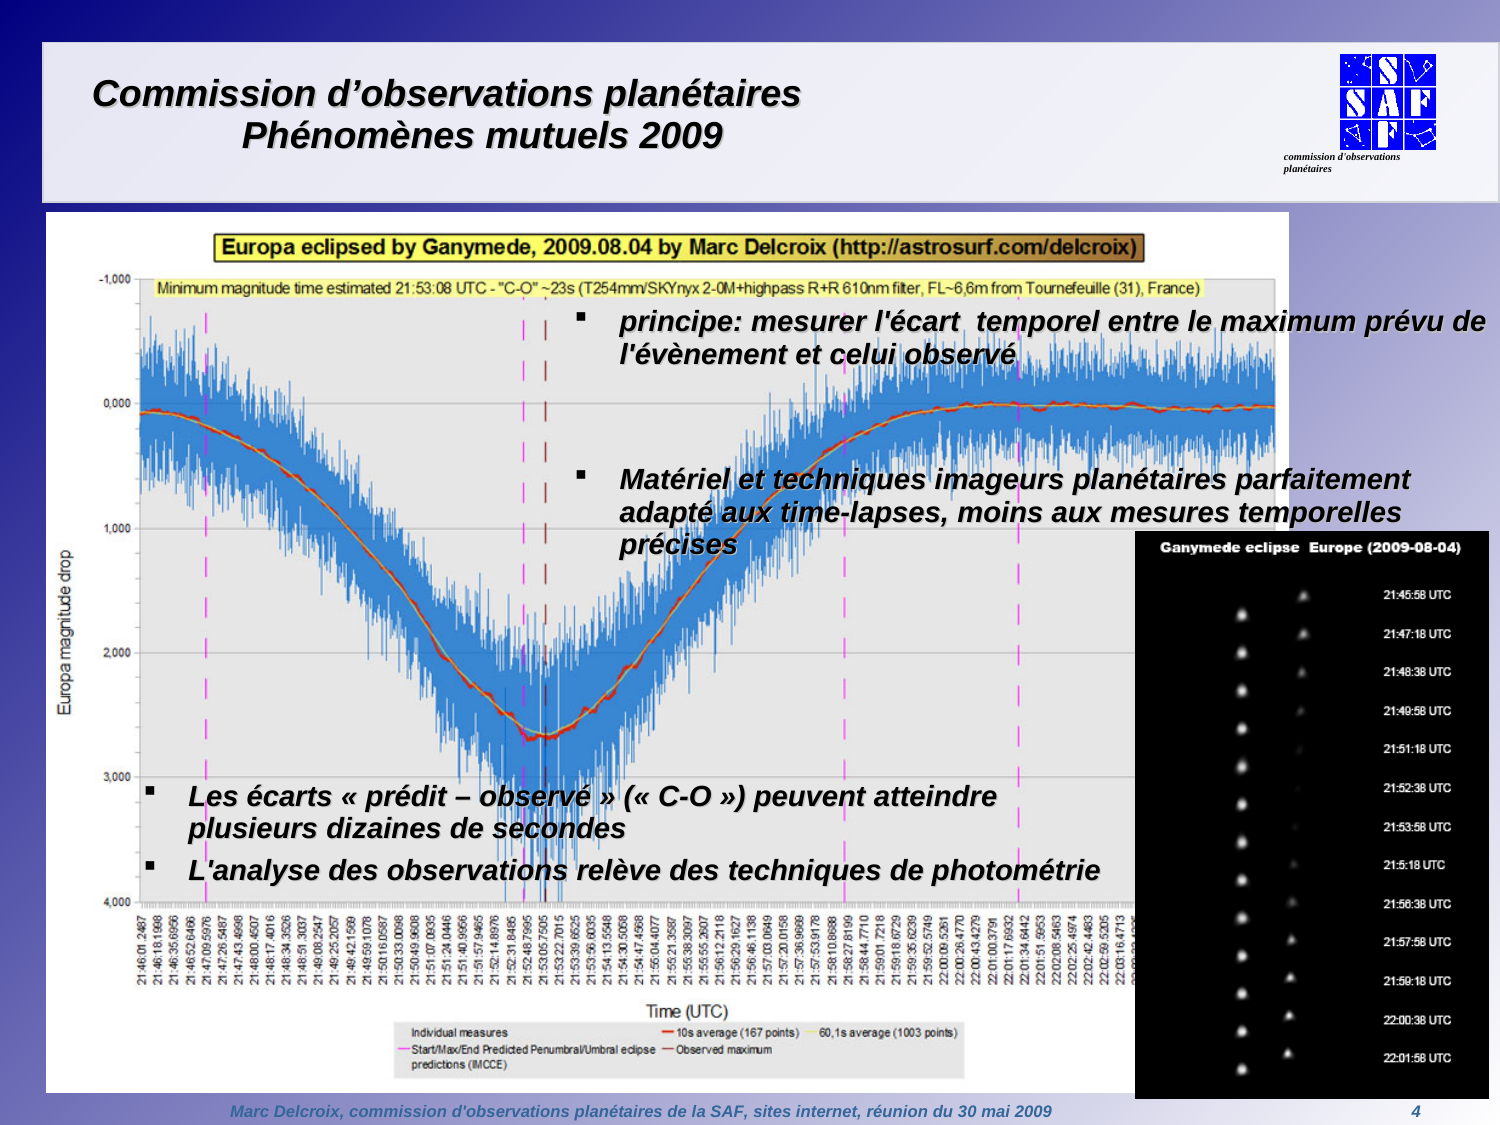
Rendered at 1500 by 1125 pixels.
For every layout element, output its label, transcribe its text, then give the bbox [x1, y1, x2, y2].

picture [46, 212, 1489, 1099]
text_box Les écarts « prédit – observé » (« C-O ») peuvent atteindre plusieurs dizaines de secondes L'analyse des observations relève des techniques de photométrie [41, 772, 1193, 937]
text_box Commission d’observations planétaires Phénomènes mutuels 2009 [76, 54, 1313, 173]
picture [1340, 54, 1436, 150]
text_box principe: mesurer l'écart temporel entre le maximum prévu de l'évènement et celui observé Matériel et techniques imageurs planétaires parfaitement adapté aux time-lapses, moins aux mesures temporelles précises [472, 253, 1500, 638]
